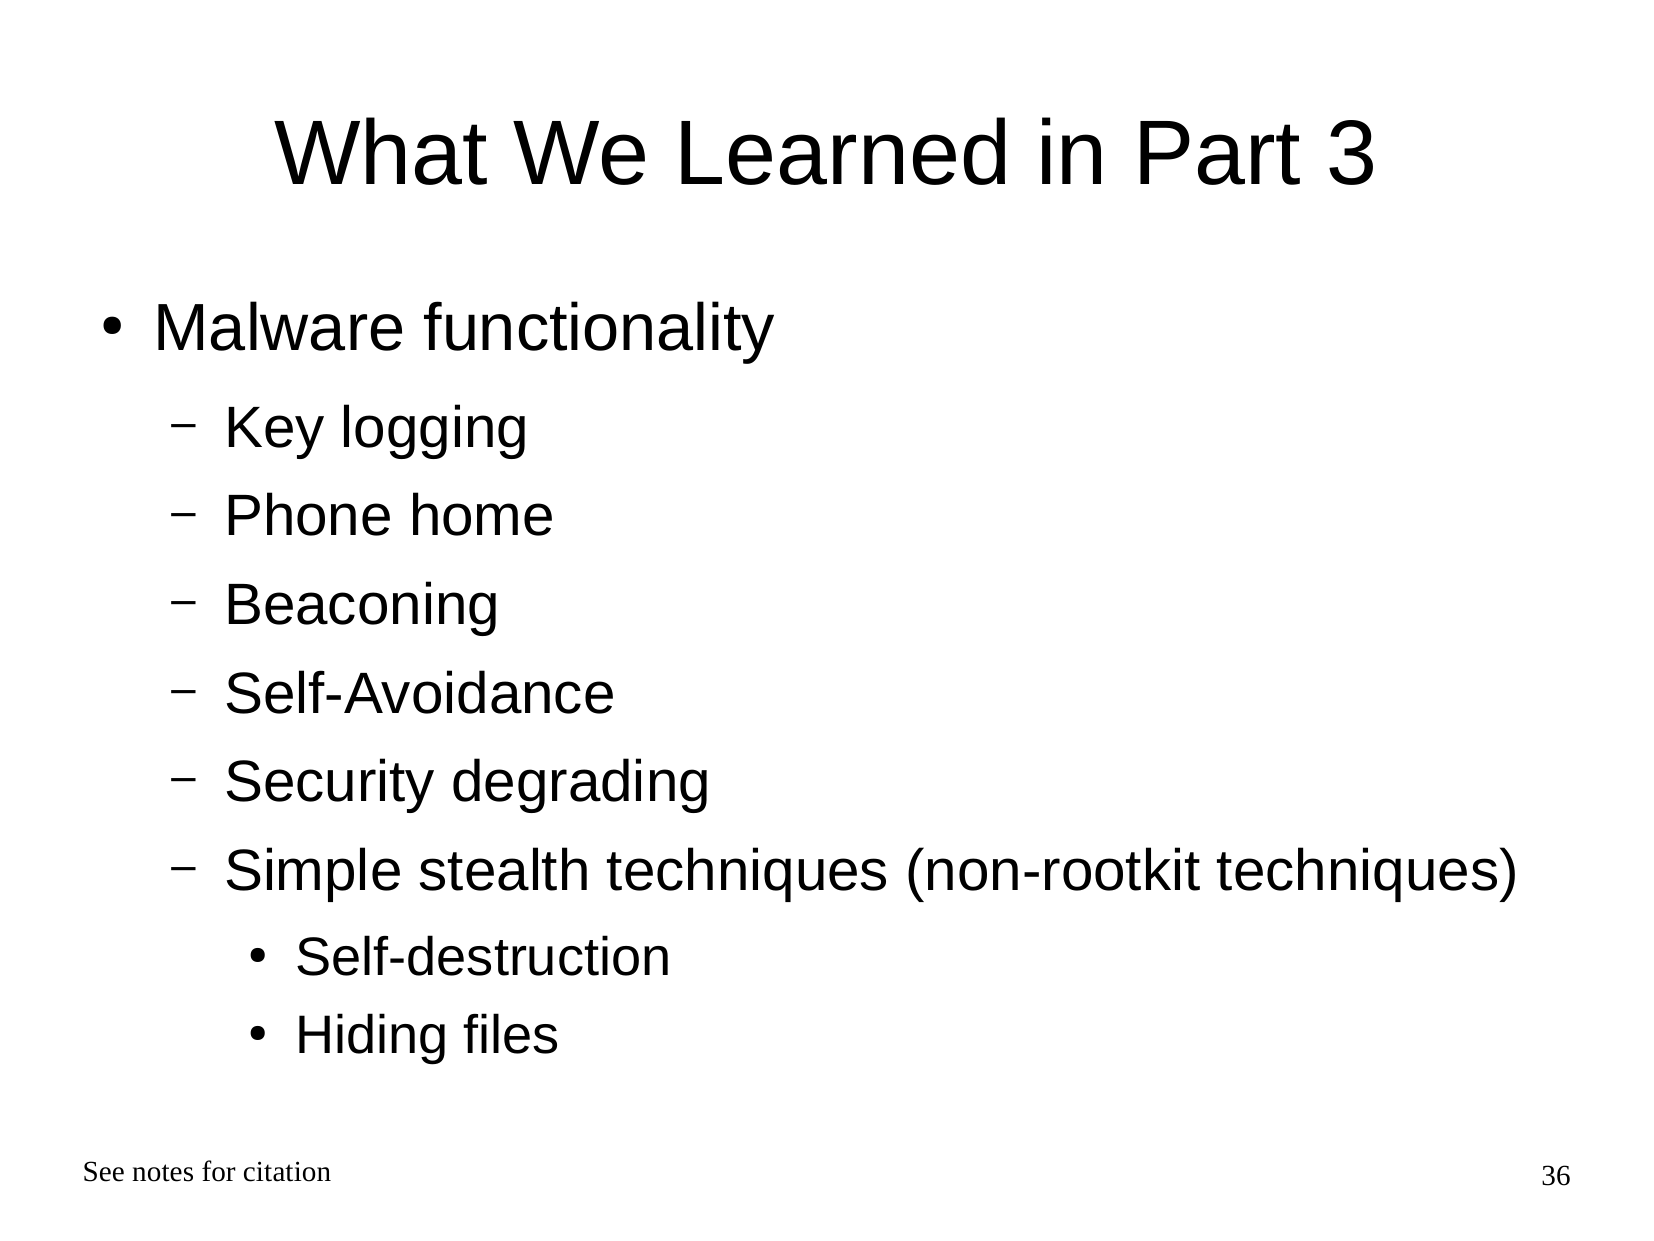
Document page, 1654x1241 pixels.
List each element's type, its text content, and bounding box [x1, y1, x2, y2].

title What We Learned in Part 3 [82, 49, 1571, 257]
list Malware functionality Key logging Phone home Beaconing Self-Avoidance Security degrading Simple stealth techniques (non-rootkit techniques) Self-destruction Hiding files [82, 290, 1576, 1126]
